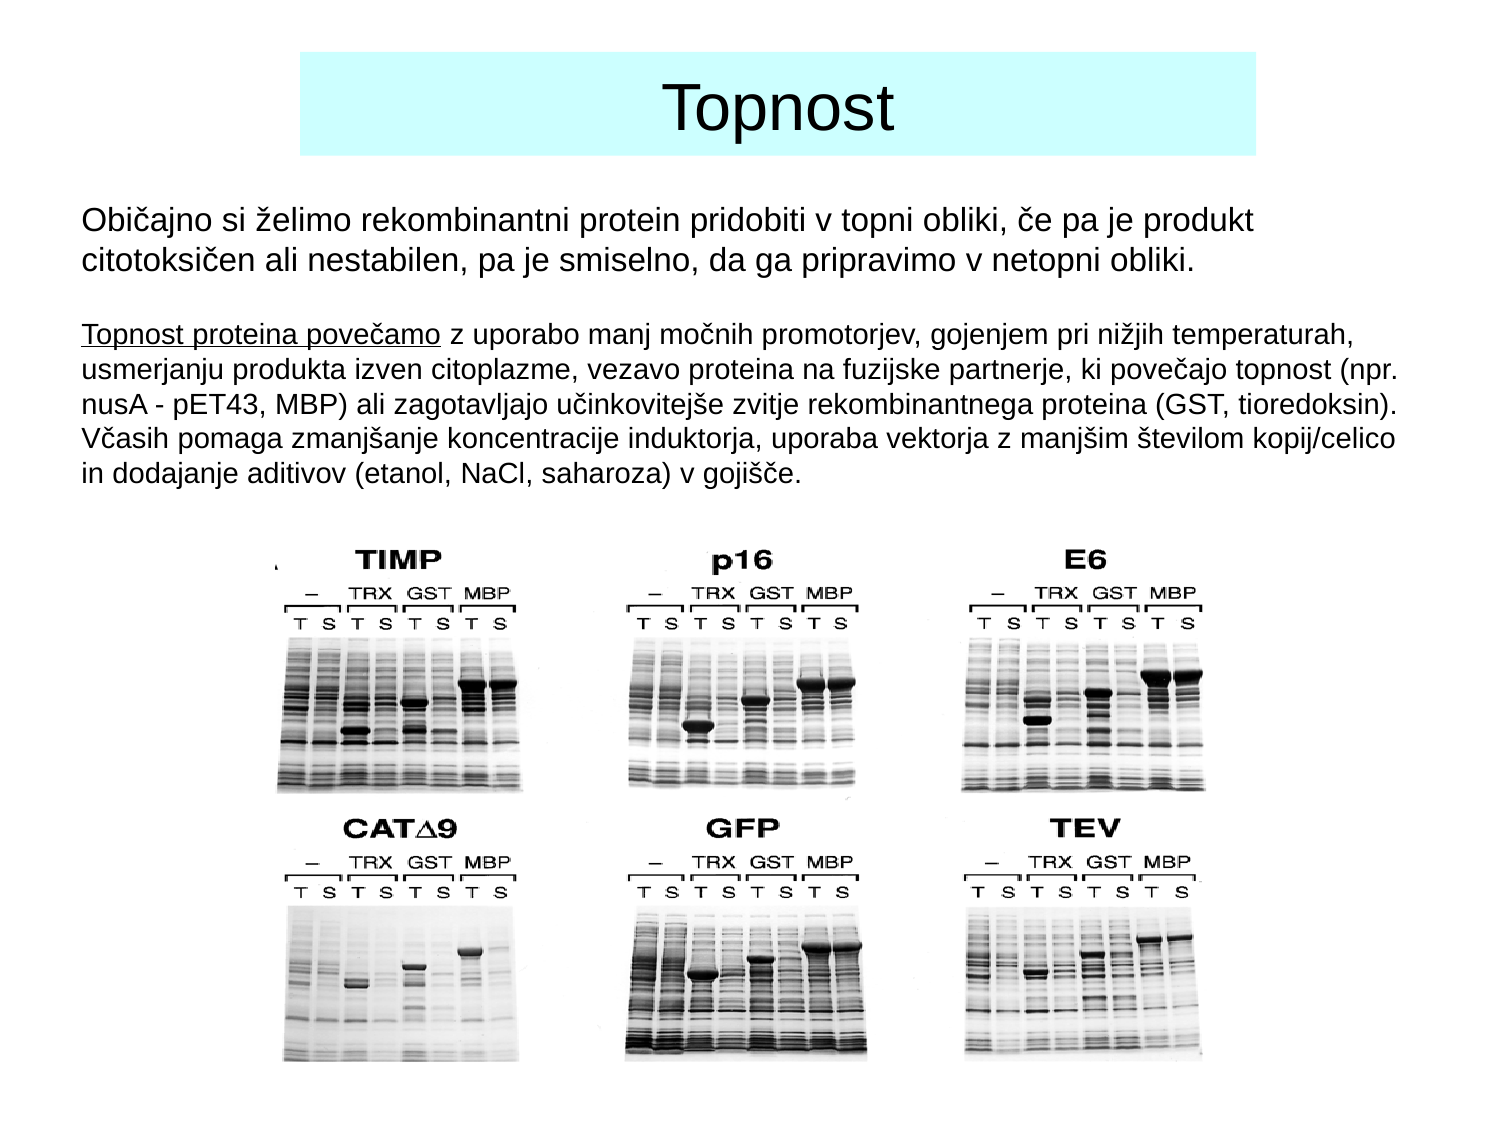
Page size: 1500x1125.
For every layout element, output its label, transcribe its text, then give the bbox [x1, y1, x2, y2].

picture [275, 537, 1225, 1088]
text_box Topnost [300, 51, 1257, 156]
text_box Običajno si želimo rekombinantni protein pridobiti v topni obliki, če pa je produkt citotoksičen ali nestabilen, pa je smiselno, da ga pripravimo v netopni obliki. Topnost proteina povečamo z uporabo manj močnih promotorjev, gojenjem pri nižjih temperaturah, usmerjanju produkta izven citoplazme, vezavo proteina na fuzijske partnerje, ki povečajo topnost (npr. nusA - pET43, MBP) ali zagotavljajo učinkovitejše zvitje rekombinantnega proteina (GST, tioredoksin). Včasih pomaga zmanjšanje koncentracije induktorja, uporaba vektorja z manjšim številom kopij/celico in dodajanje aditivov (etanol, NaCl, saharoza) v gojišče. [66, 190, 1434, 546]
